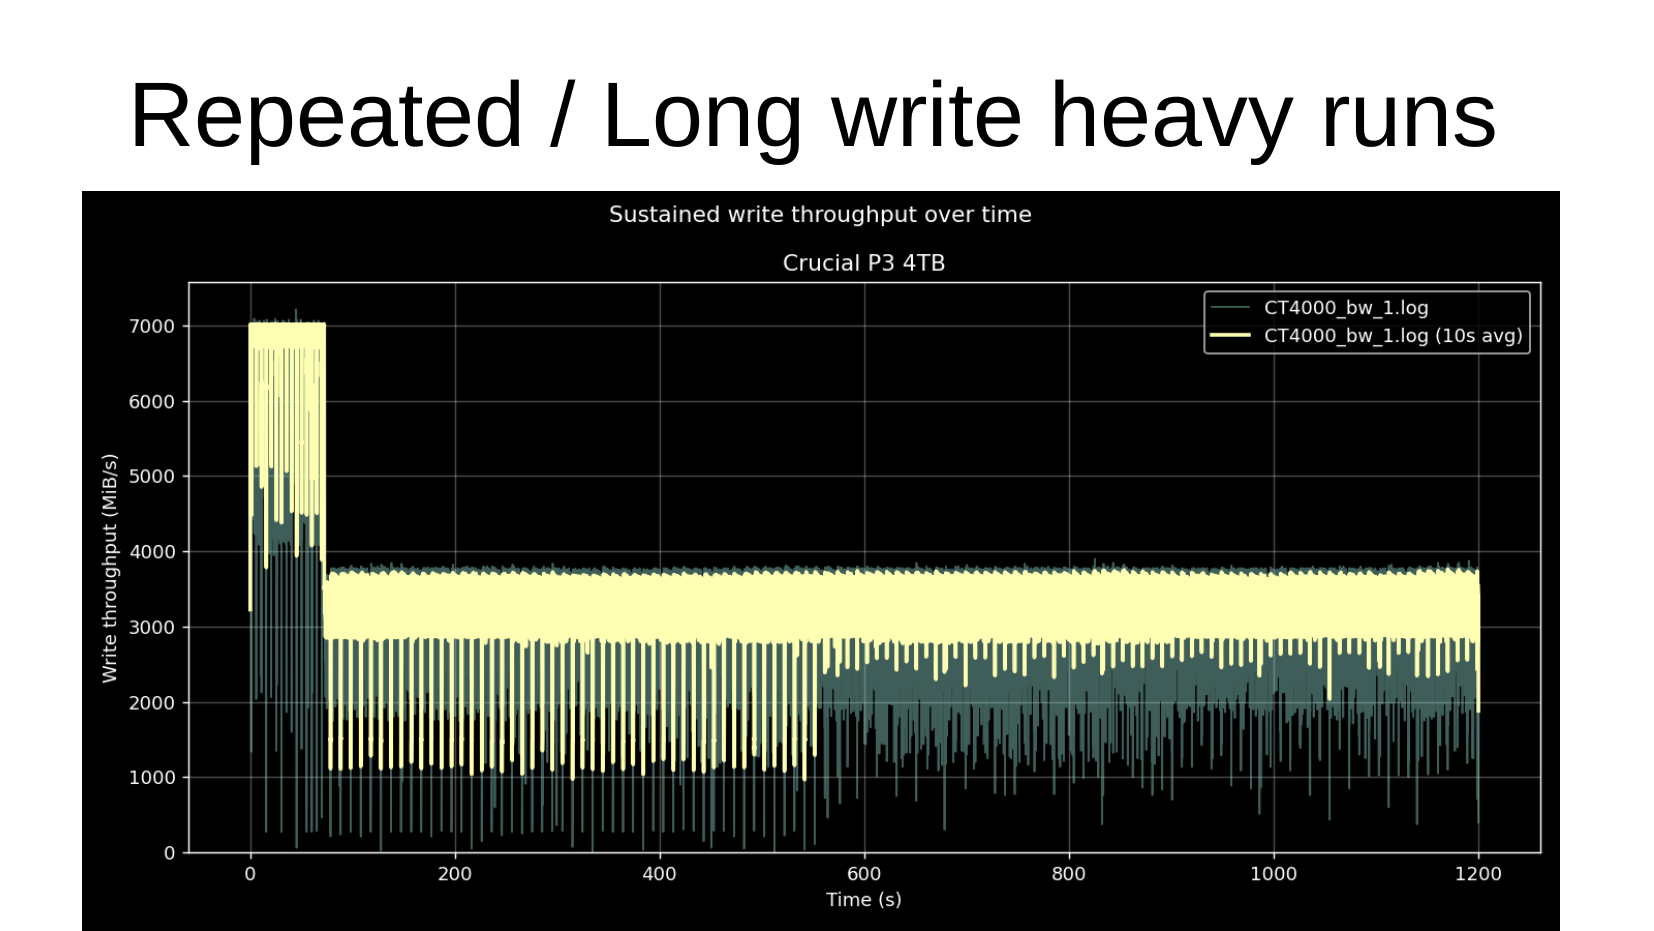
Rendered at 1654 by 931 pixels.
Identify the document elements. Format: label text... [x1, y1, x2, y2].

picture [82, 191, 1560, 931]
title Repeated / Long write heavy runs [82, 37, 1571, 193]
